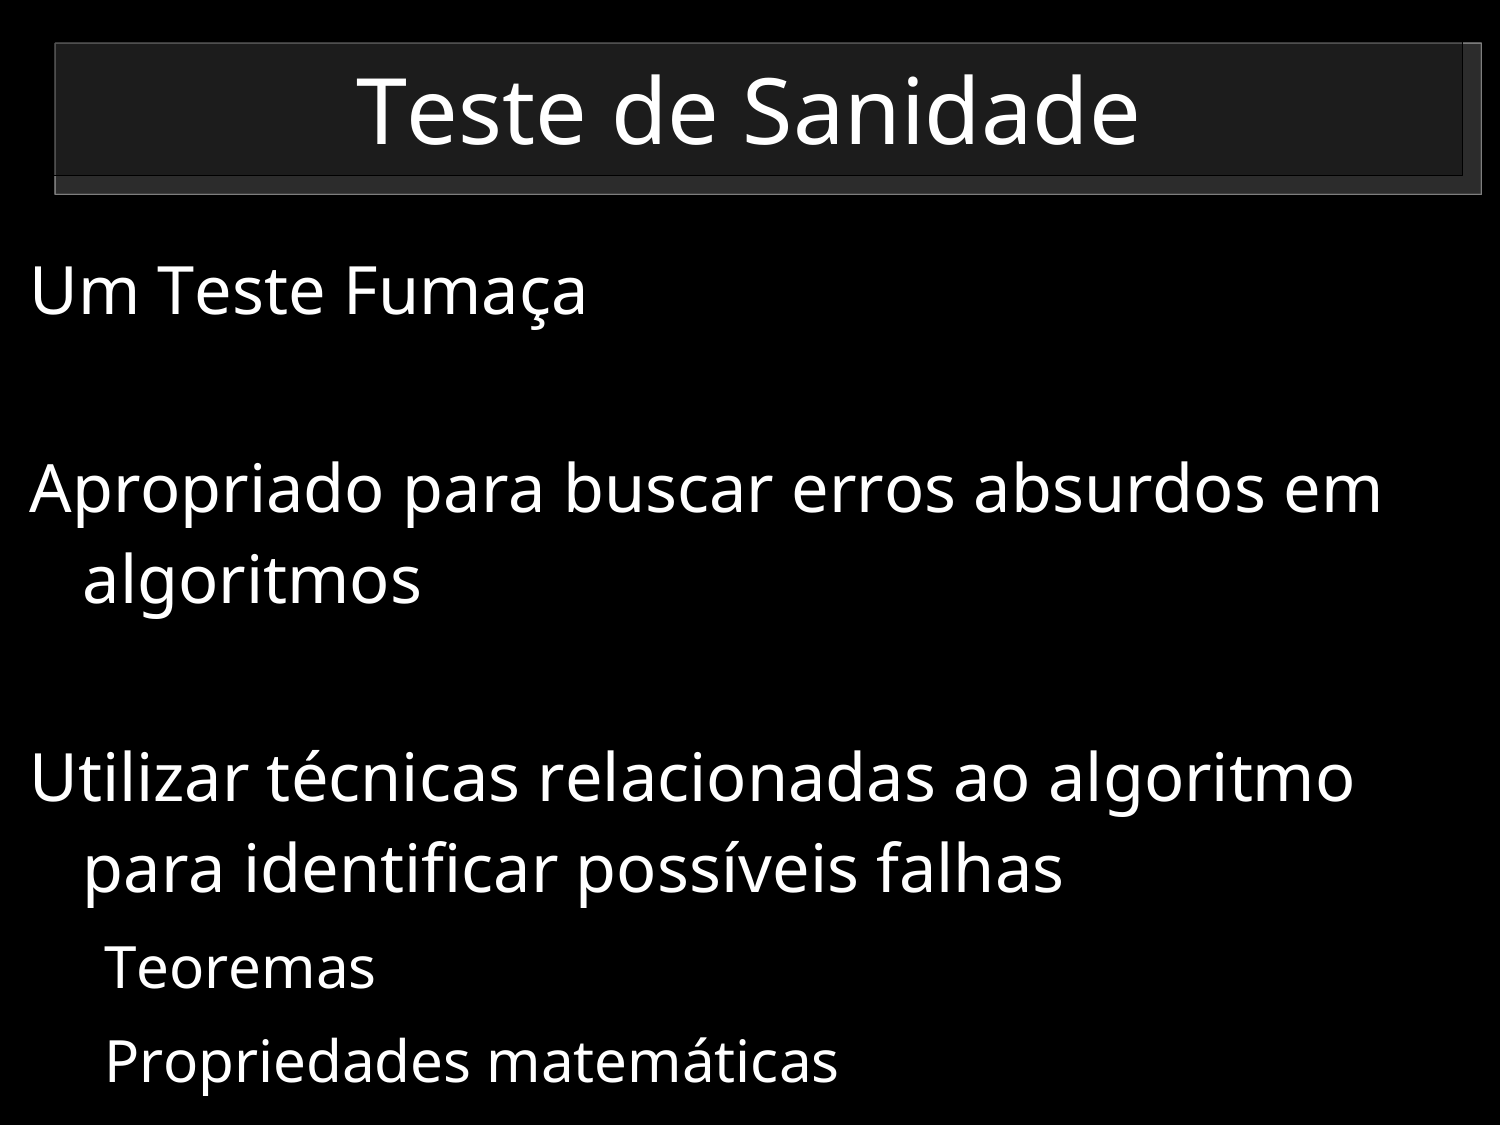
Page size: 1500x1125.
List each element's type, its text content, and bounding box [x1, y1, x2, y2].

list Um Teste Fumaça Apropriado para buscar erros absurdos em algoritmos Utilizar técnicas relacionadas ao algoritmo para identificar possíveis falhas Teoremas Propriedades matemáticas [29, 243, 1469, 1073]
title Teste de Sanidade [29, 38, 1469, 180]
